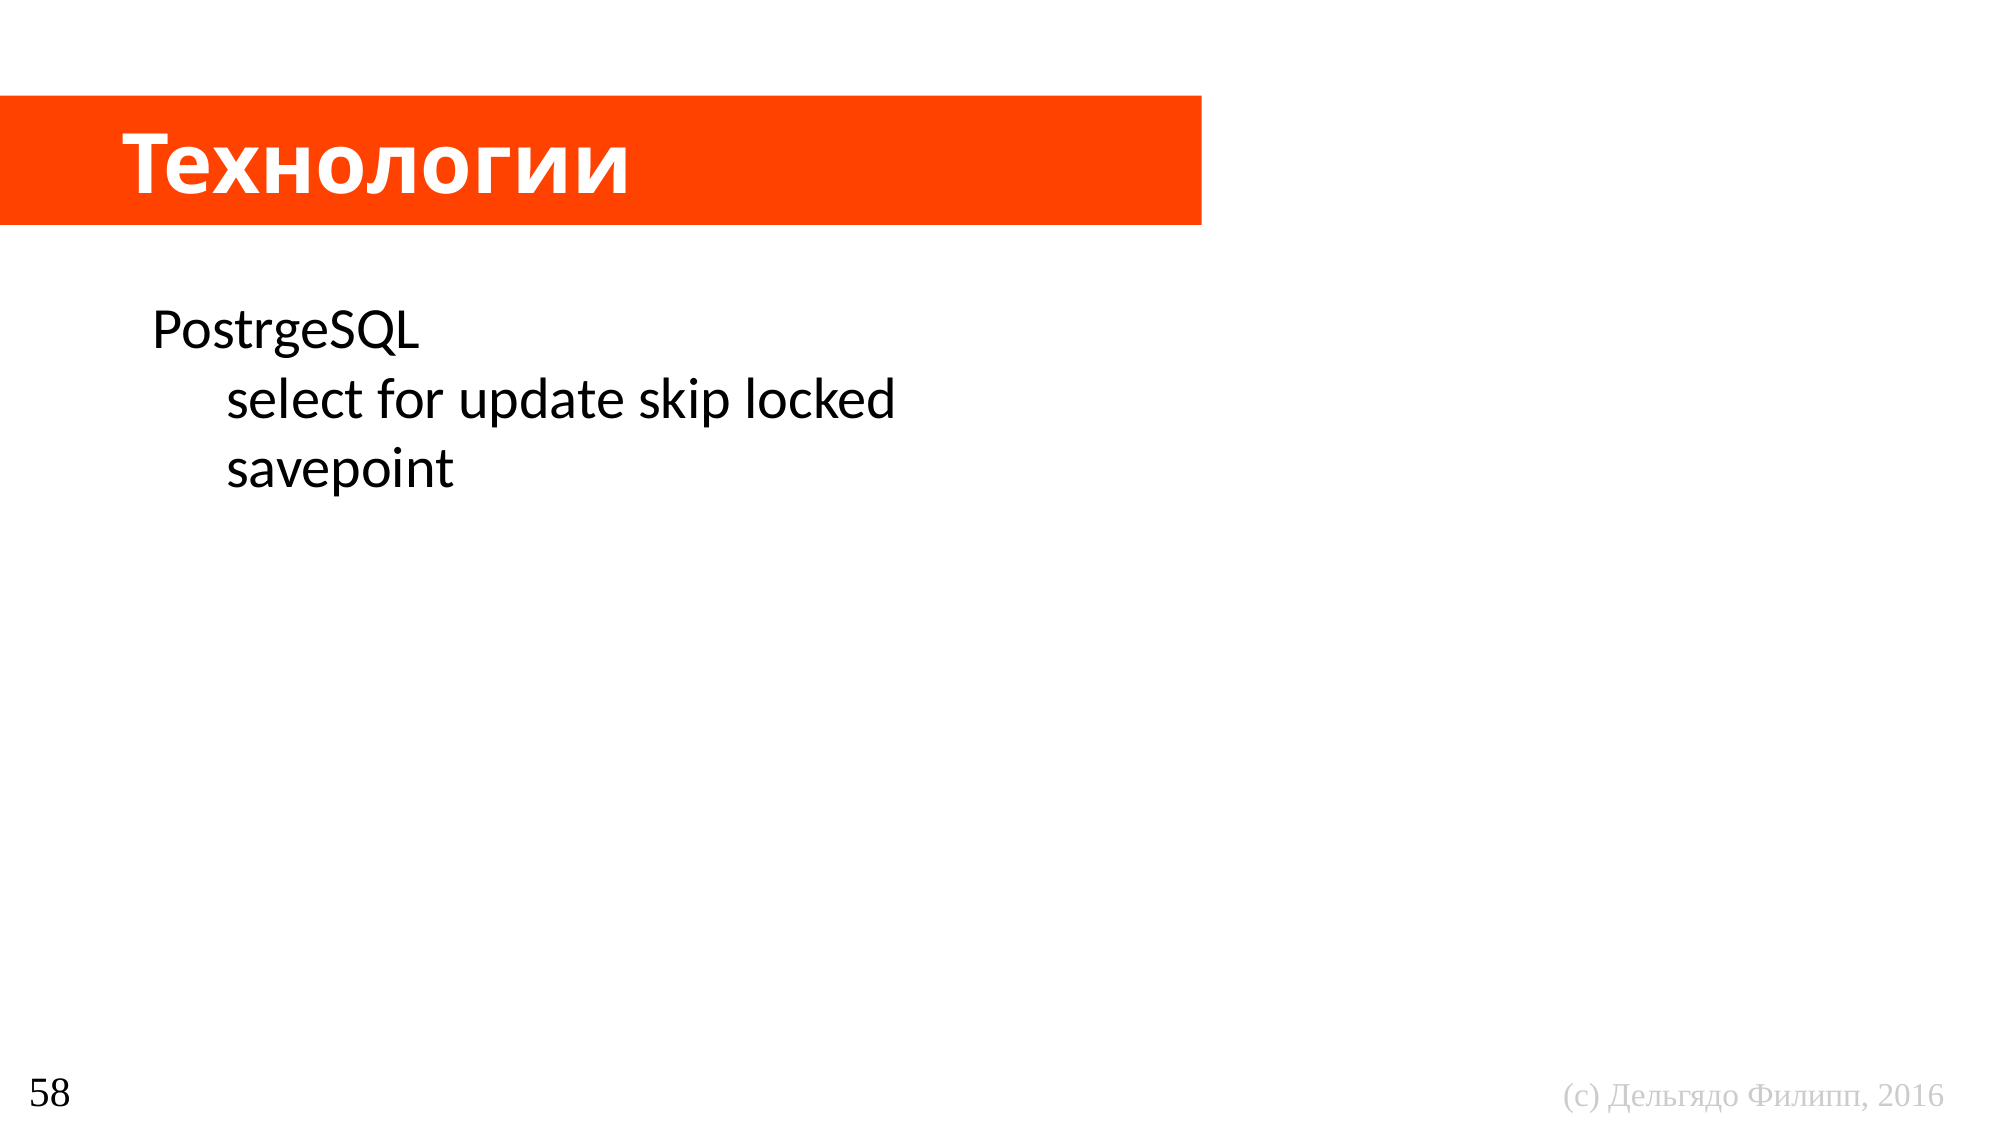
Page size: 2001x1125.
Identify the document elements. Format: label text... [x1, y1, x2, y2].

list PostrgeSQL select for update skip locked savepoint [137, 282, 1863, 1014]
title Технологии [0, 95, 1202, 225]
